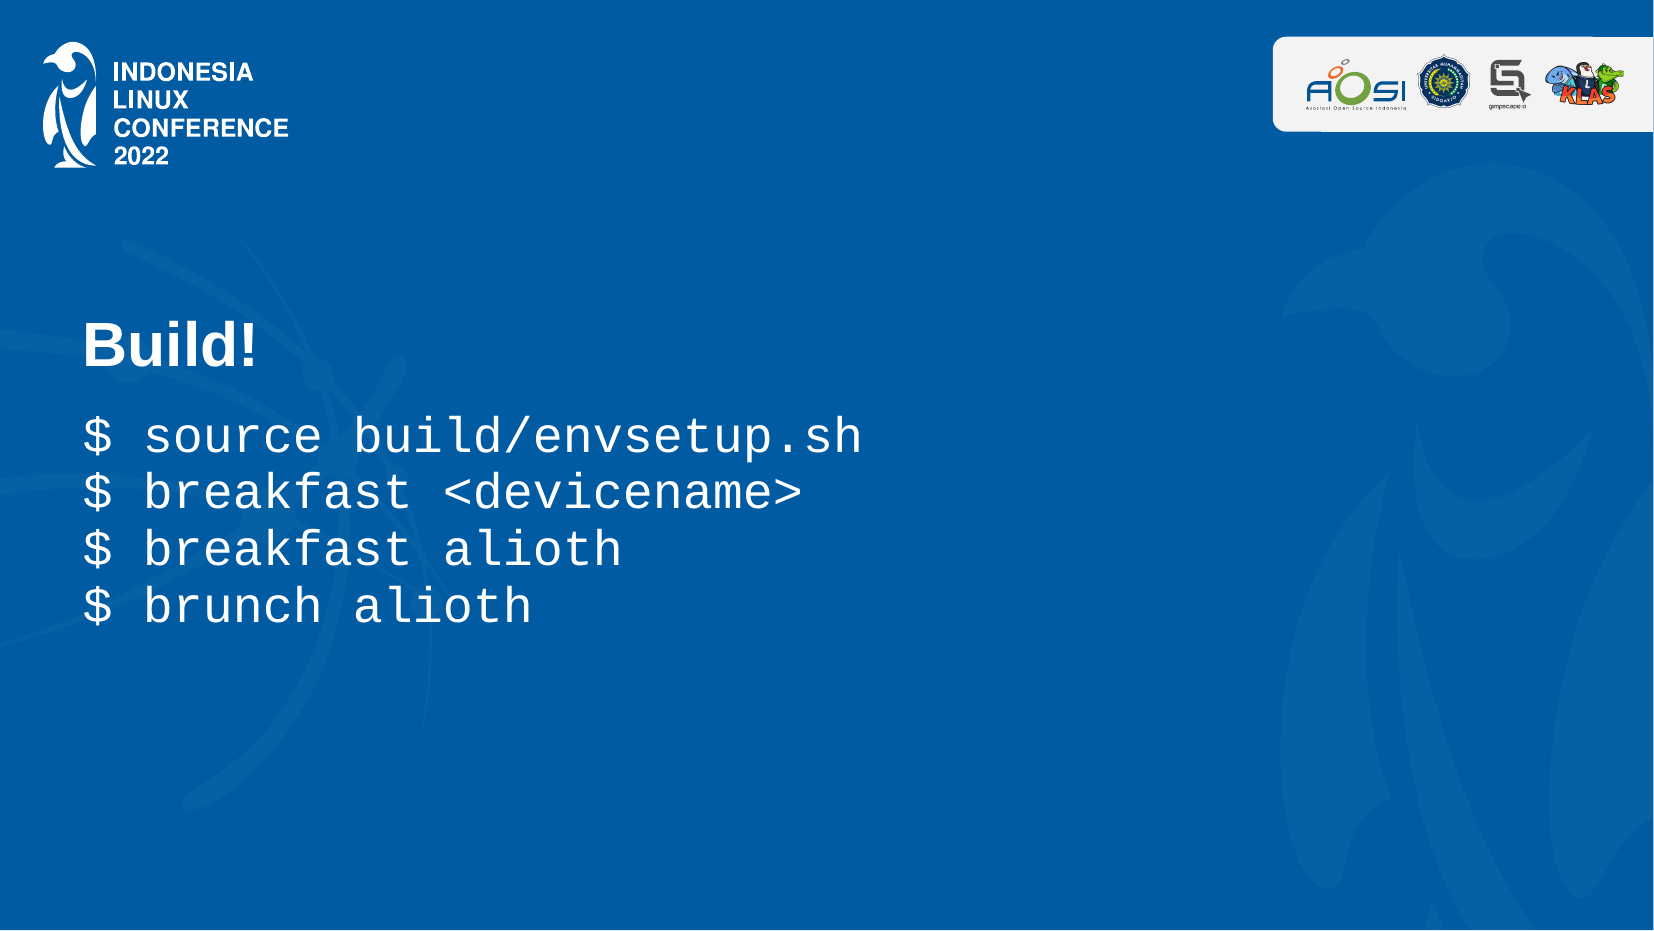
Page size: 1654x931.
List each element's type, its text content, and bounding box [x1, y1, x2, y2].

title Build! [82, 279, 1571, 410]
picture [1545, 62, 1624, 105]
picture [1417, 54, 1471, 108]
subtitle $ source build/envsetup.sh $ breakfast <devicename> $ breakfast alioth $ brunch alioth [82, 410, 1576, 638]
